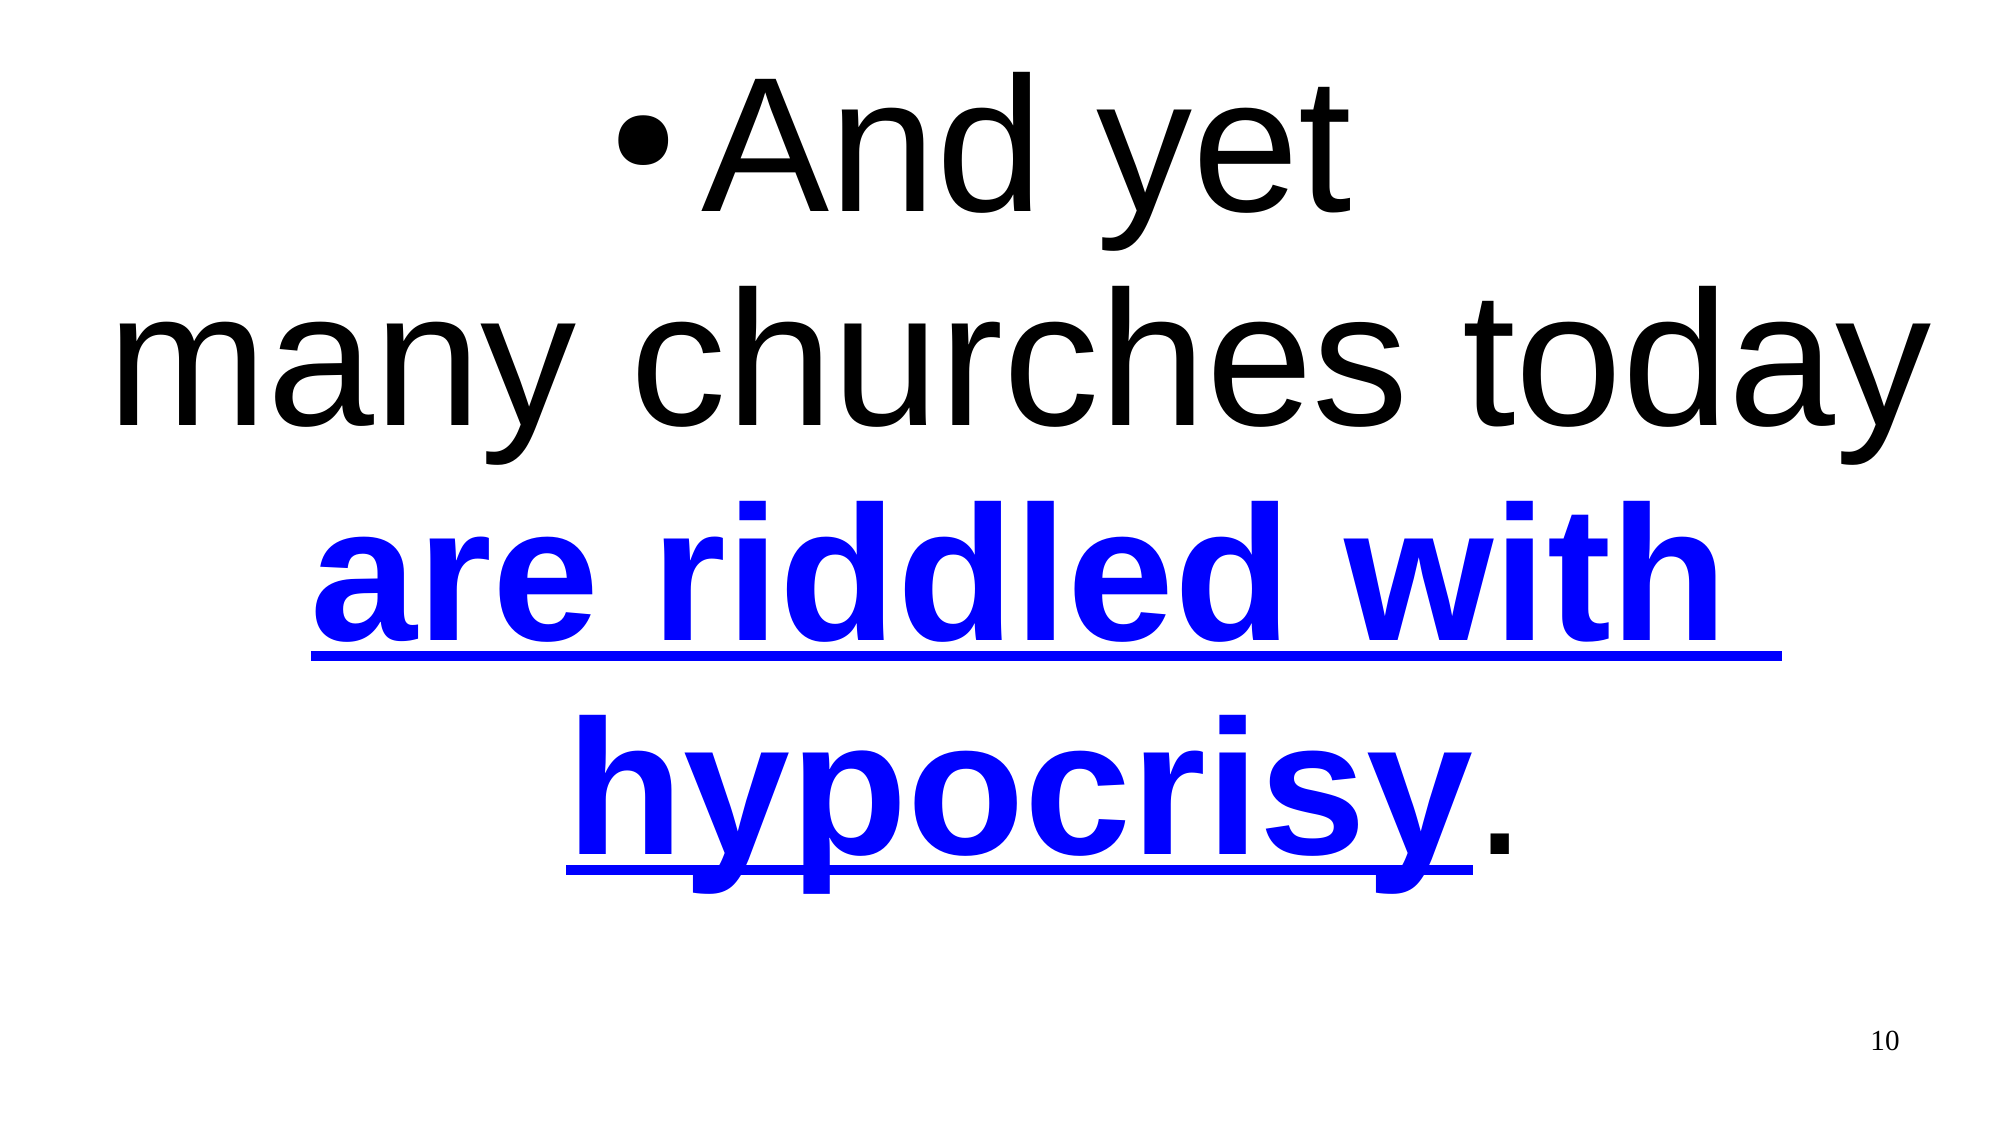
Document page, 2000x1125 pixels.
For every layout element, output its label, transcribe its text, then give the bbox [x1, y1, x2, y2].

list And yet many churches today are riddled with hypocrisy. [37, 37, 1988, 1088]
